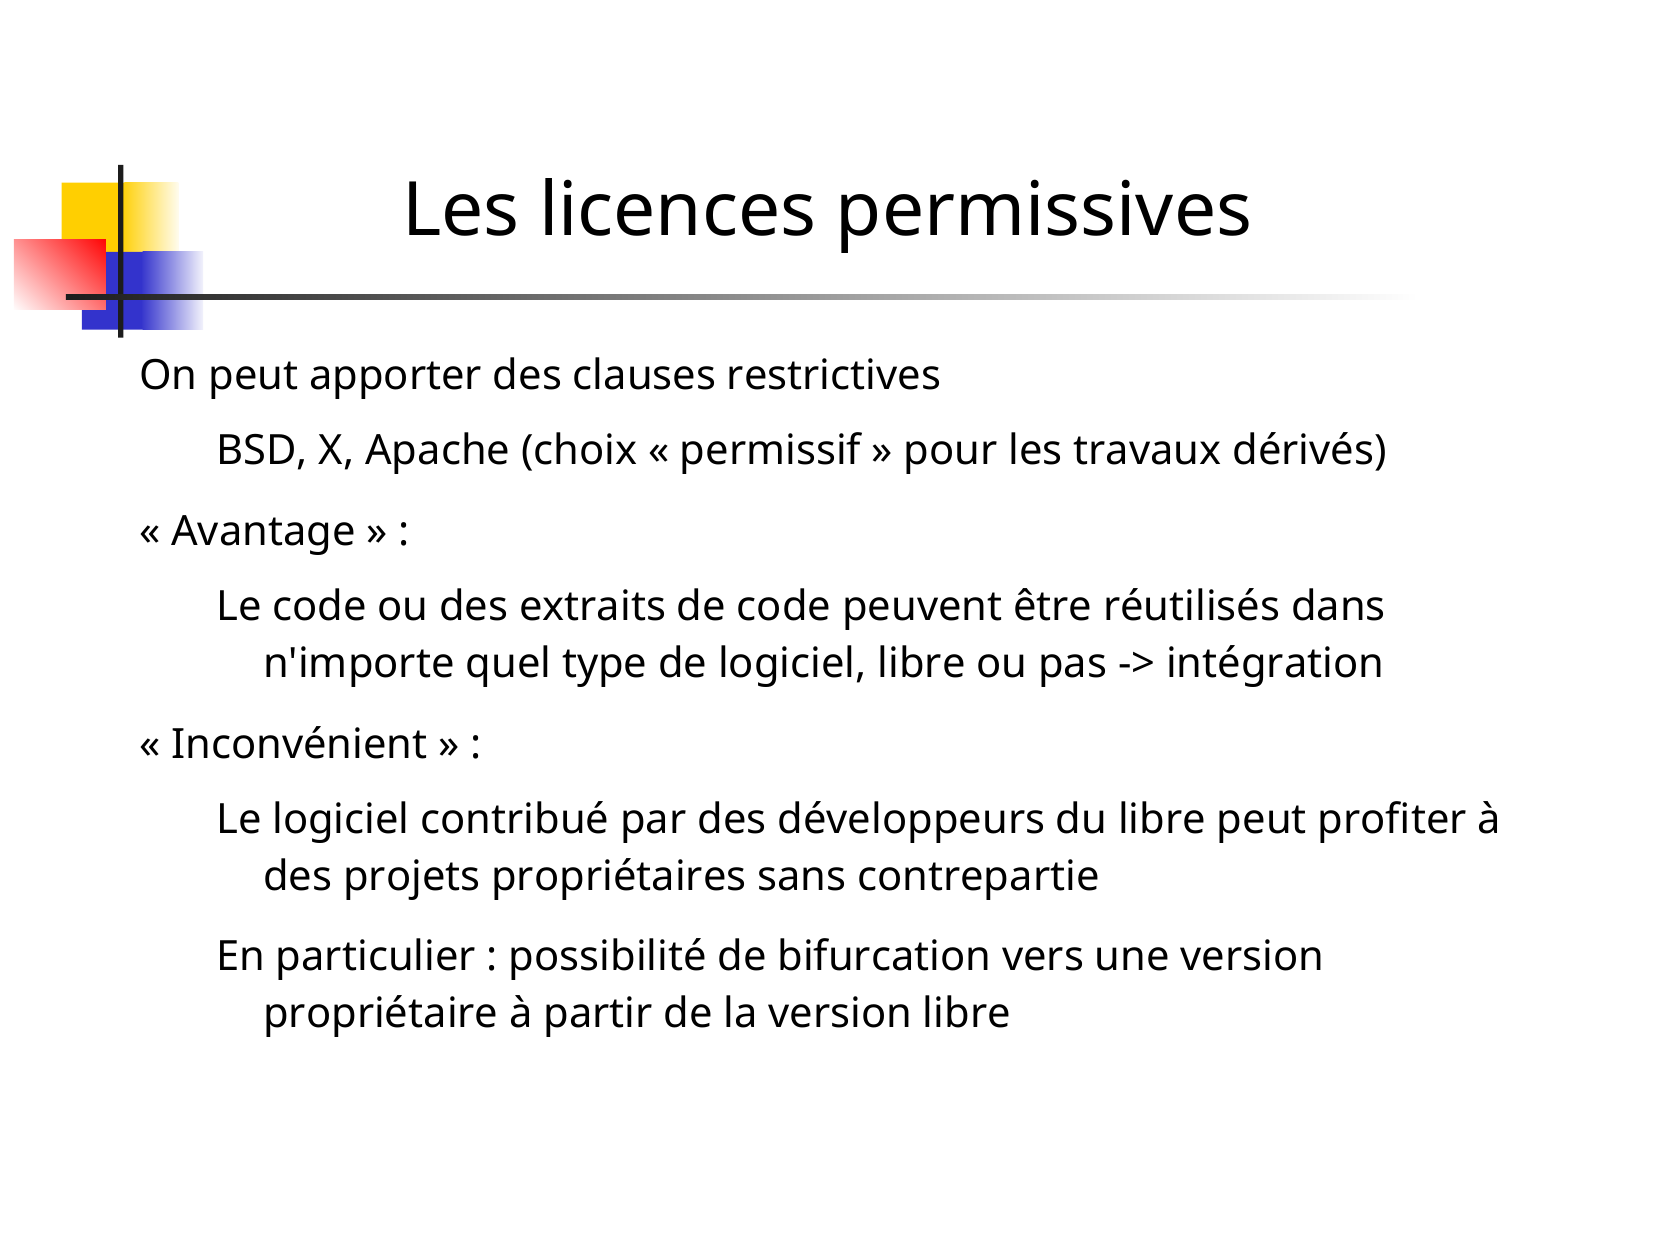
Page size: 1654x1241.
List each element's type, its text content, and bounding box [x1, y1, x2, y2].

list On peut apporter des clauses restrictives BSD, X, Apache (choix « permissif » pour les travaux dérivés) « Avantage » : Le code ou des extraits de code peuvent être réutilisés dans n'importe quel type de logiciel, libre ou pas -> intégration « Inconvénient » : Le logiciel contribué par des développeurs du libre peut profiter à des projets propriétaires sans contrepartie En particulier : possibilité de bifurcation vers une version propriétaire à partir de la version libre [121, 344, 1534, 1158]
title Les licences permissives [121, 102, 1534, 311]
